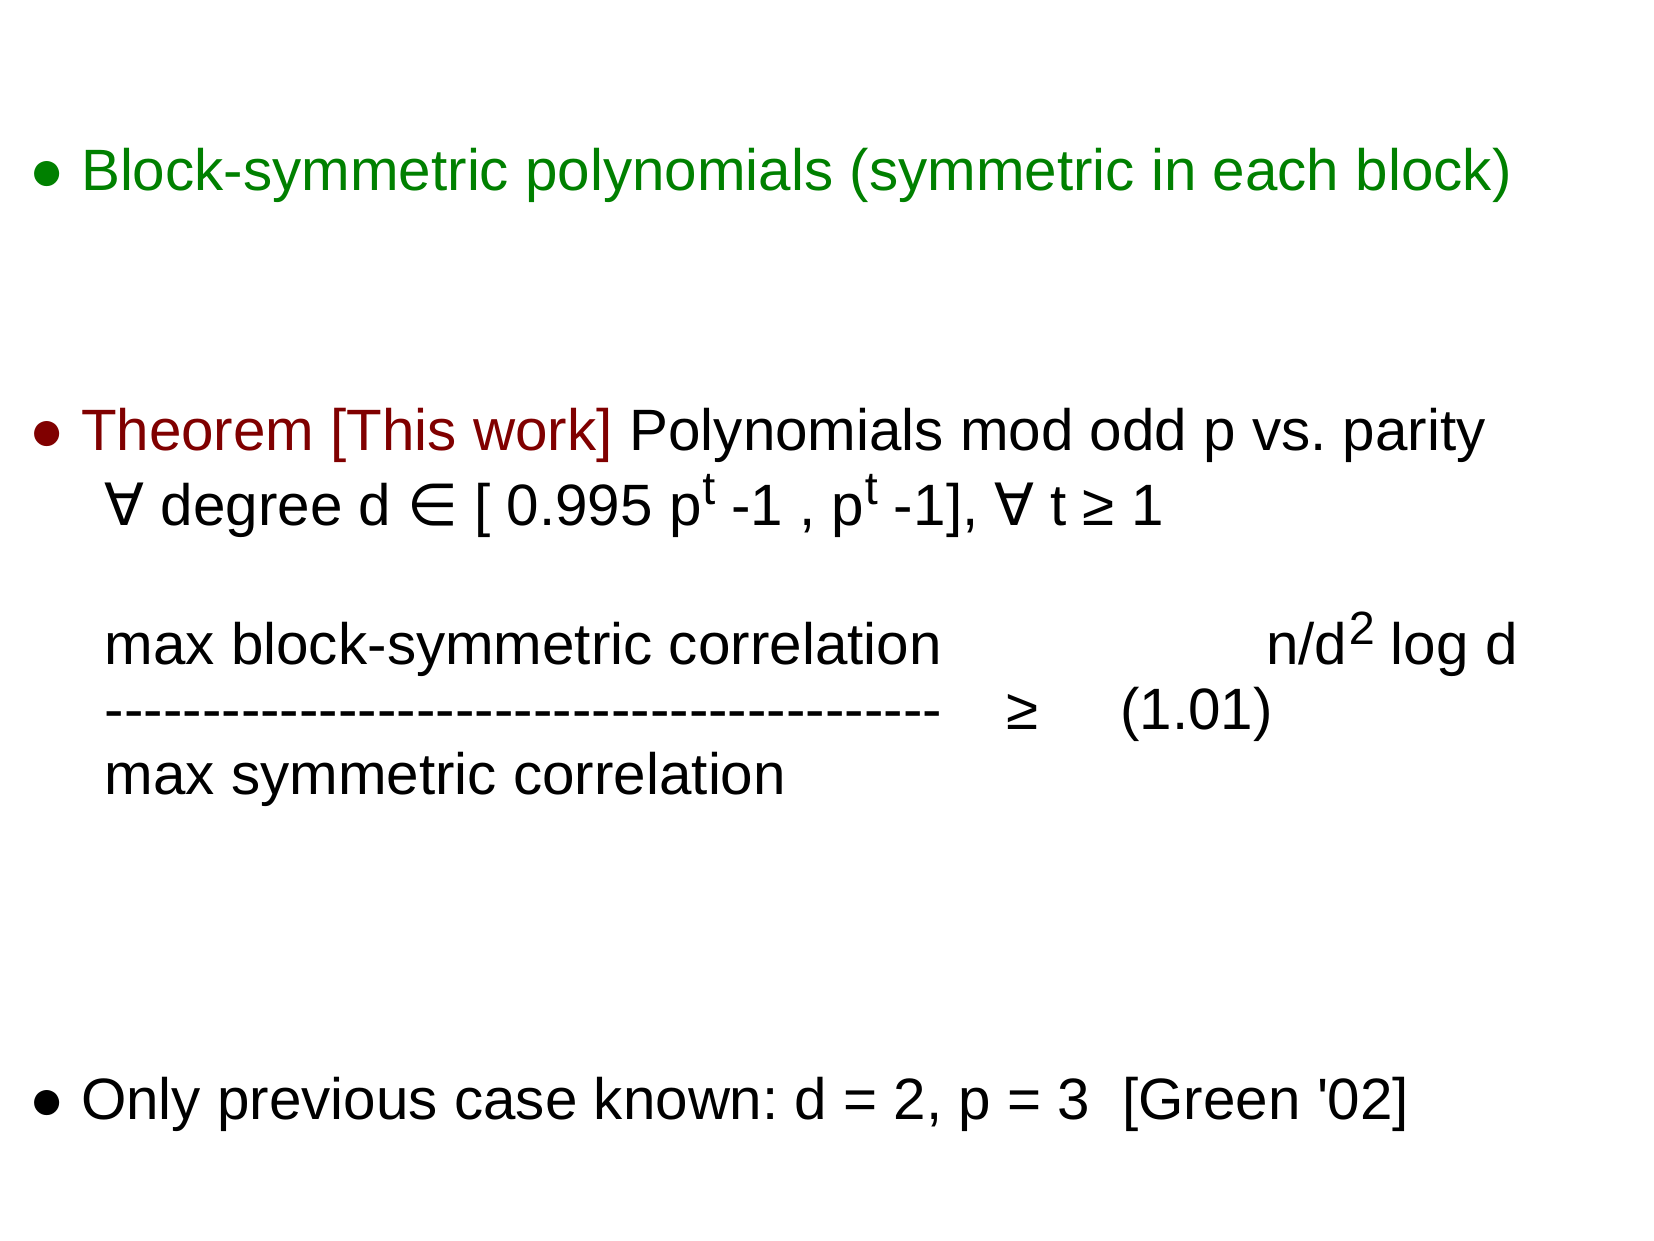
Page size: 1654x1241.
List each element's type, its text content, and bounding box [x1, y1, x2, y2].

text_box ● Block-symmetric polynomials (symmetric in each block) ● Theorem [This work] Polynomials mod odd p vs. parity ∀ degree d ∈ [ 0.995 pt -1 , pt -1], ∀ t ≥ 1 max block-symmetric correlation n/d2 log d ------------------------------------------- ≥ (1.01) max symmetric correlation ● Only previous case known: d = 2, p = 3 [Green '02] [15, 0, 1636, 1241]
